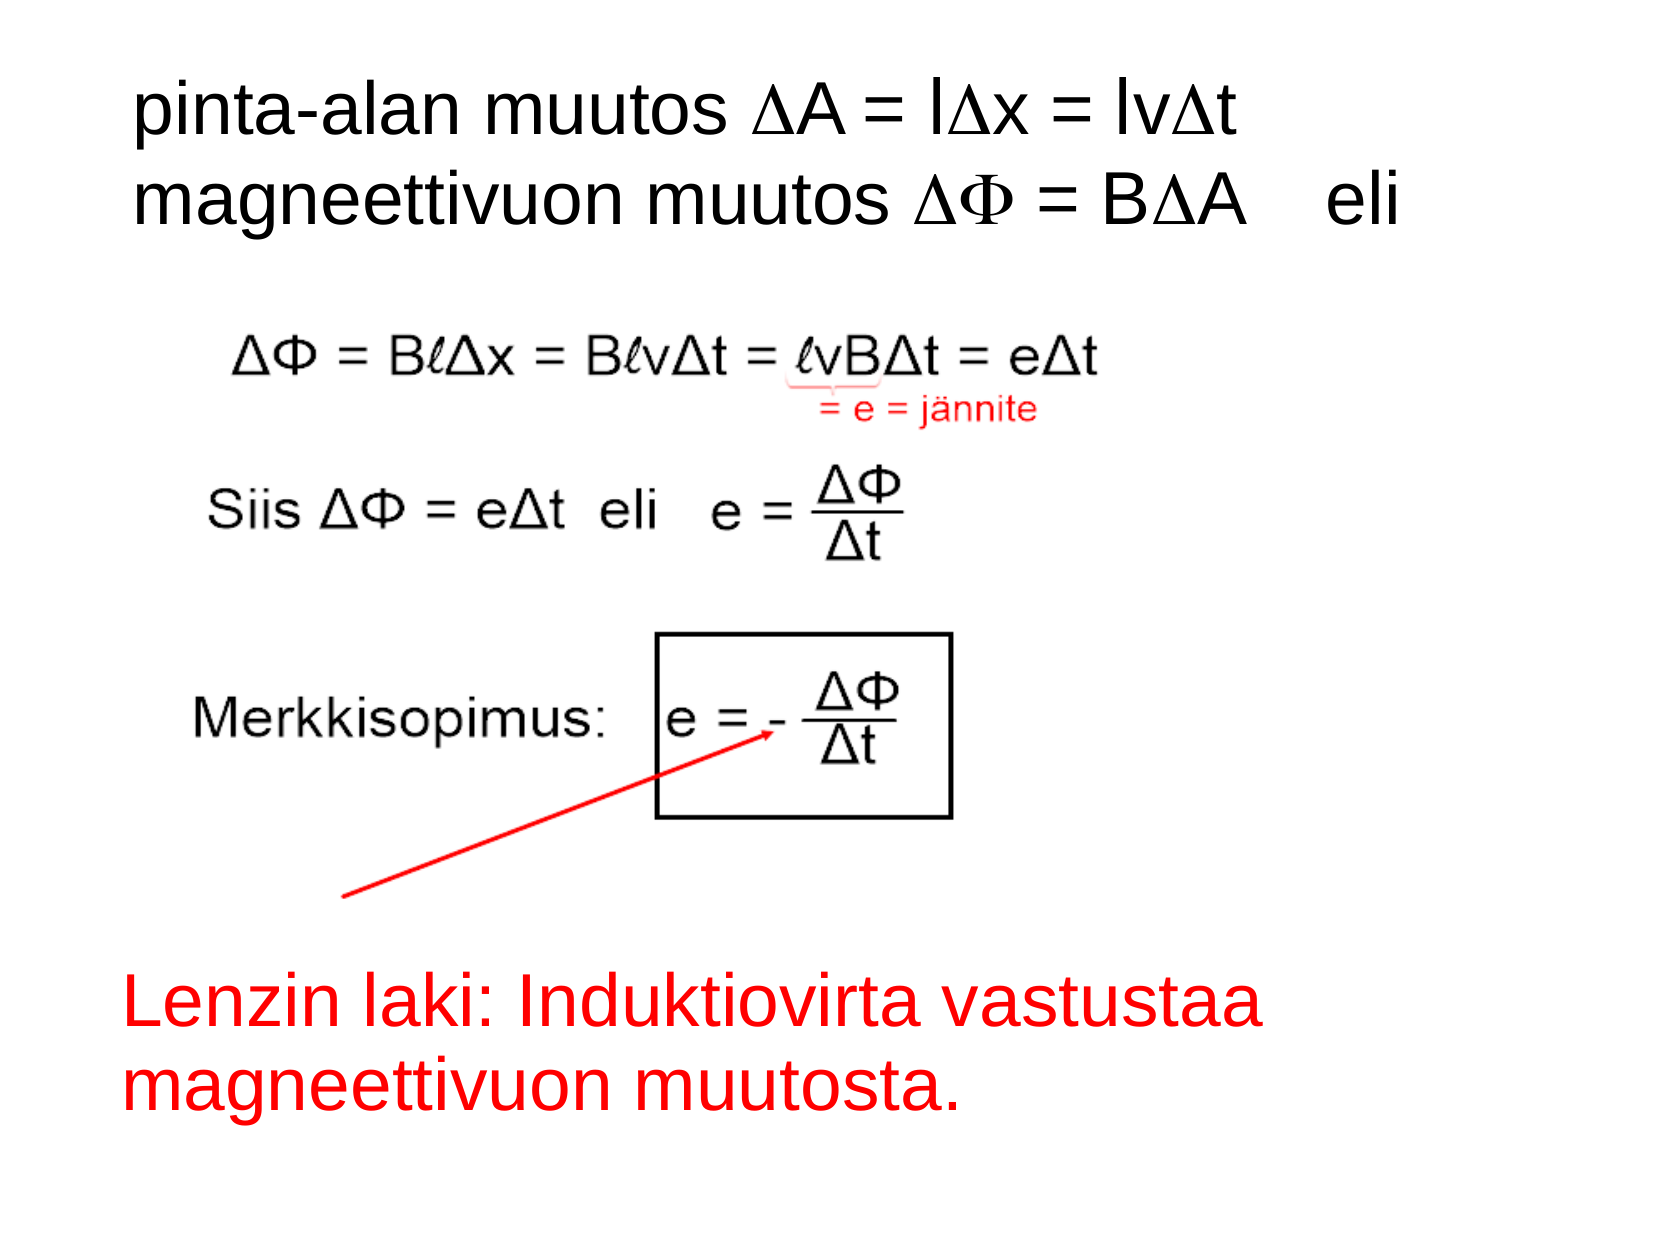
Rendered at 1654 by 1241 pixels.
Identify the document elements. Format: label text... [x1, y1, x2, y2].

text_box Lenzin laki: Induktiovirta vastustaa magneettivuon muutosta. [106, 951, 1571, 1241]
picture [141, 283, 1164, 917]
text_box pinta-alan muutos DA = lDx = lvDt magneettivuon muutos DF = BDA eli [118, 47, 1583, 333]
